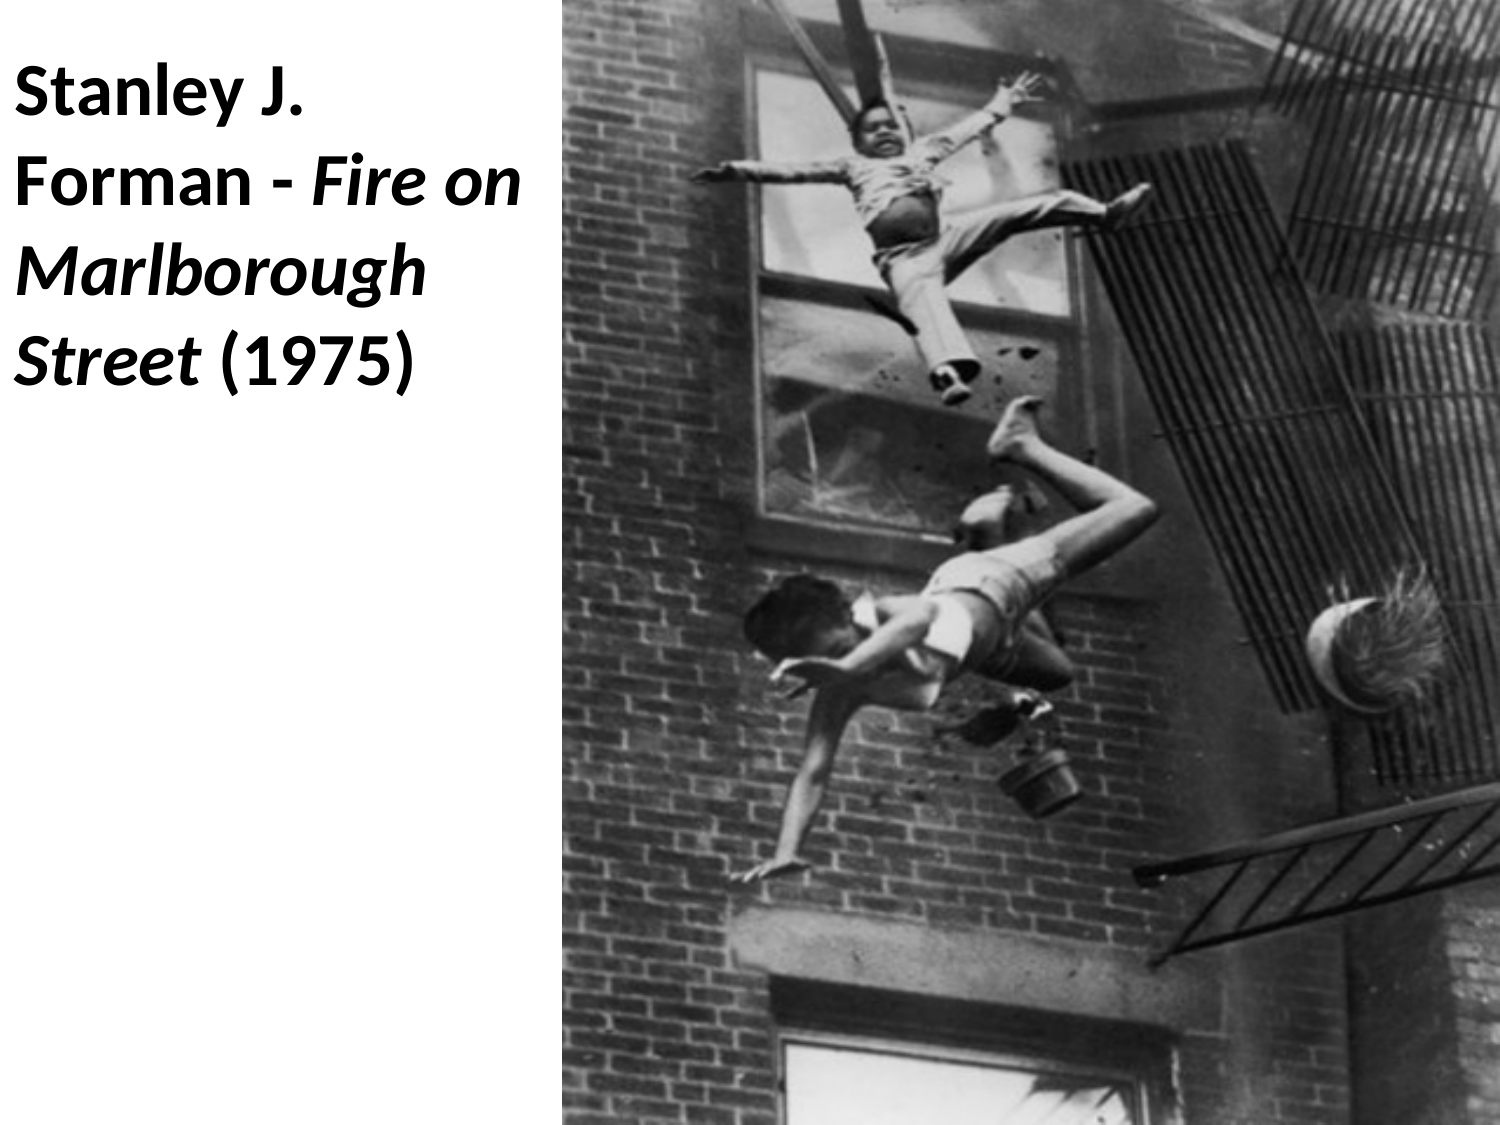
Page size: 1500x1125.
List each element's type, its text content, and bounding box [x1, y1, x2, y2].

picture [562, 0, 1500, 1125]
text_box Stanley J. Forman - Fire on Marlborough Street (1975) [0, 32, 551, 649]
